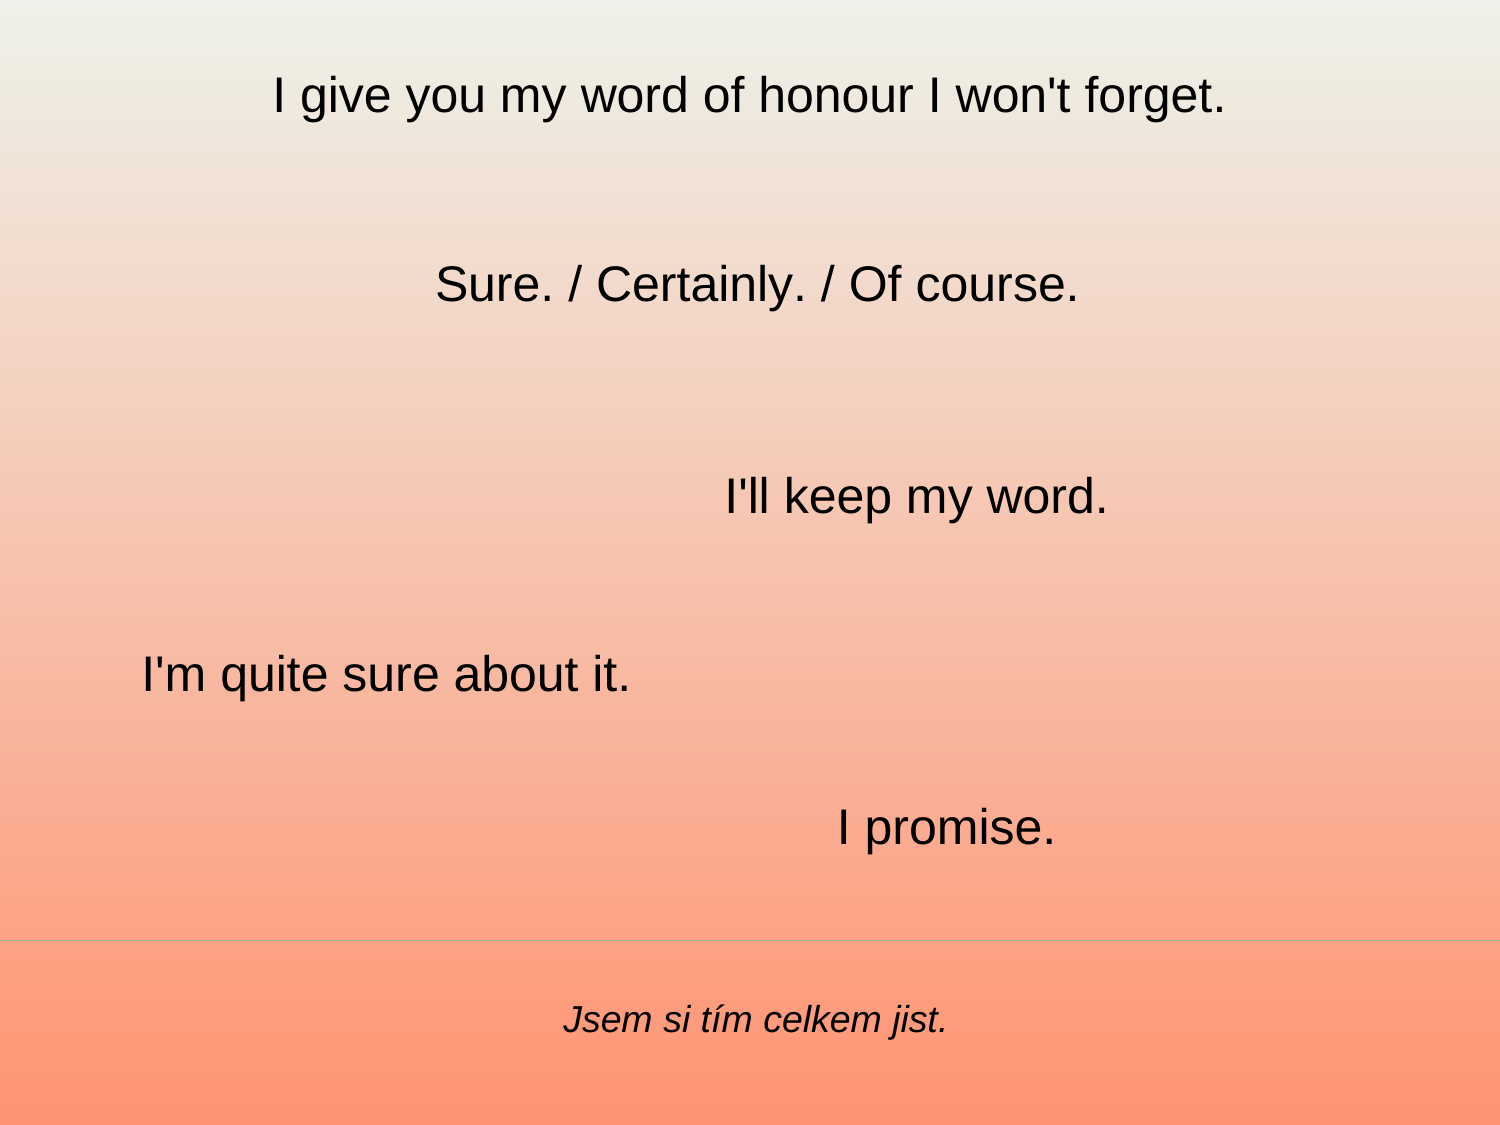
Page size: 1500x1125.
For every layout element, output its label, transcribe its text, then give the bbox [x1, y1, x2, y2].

text_box Sure. / Certainly. / Of course. [420, 243, 1096, 319]
text_box I'm quite sure about it. [126, 633, 647, 709]
text_box I promise. [822, 786, 1072, 863]
text_box Jsem si tím celkem jist. [548, 987, 964, 1049]
text_box I give you my word of honour I won't forget. [0, 54, 1500, 131]
text_box I'll keep my word. [709, 456, 1124, 532]
